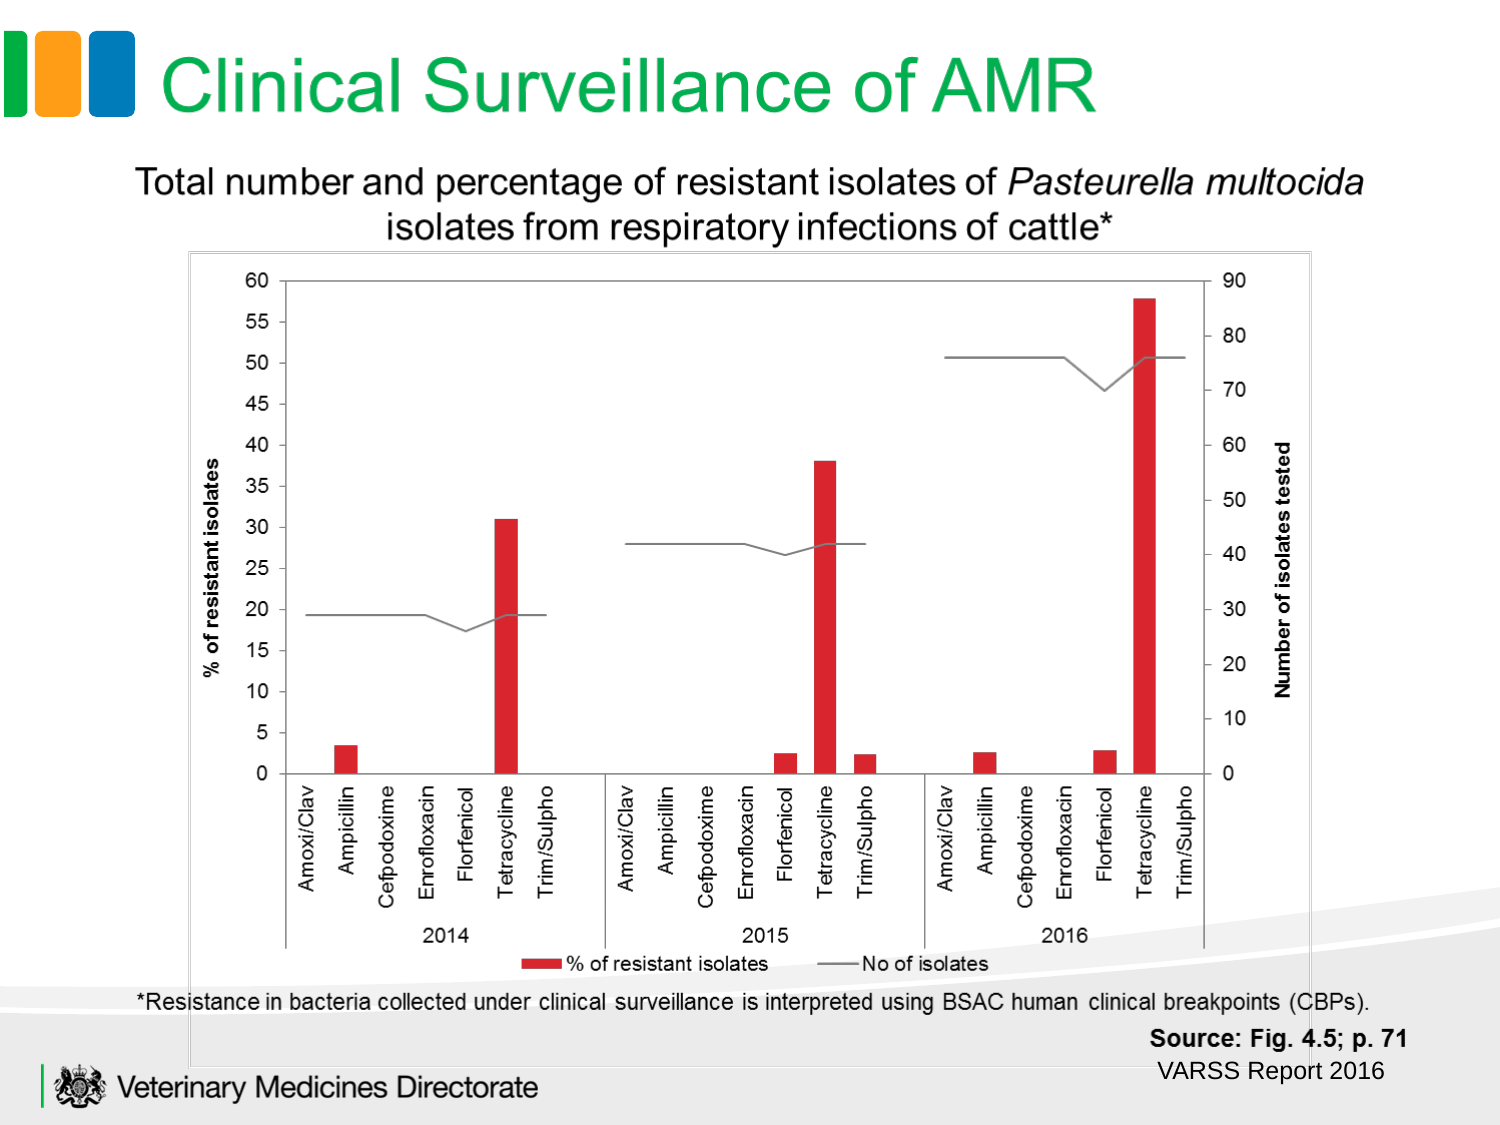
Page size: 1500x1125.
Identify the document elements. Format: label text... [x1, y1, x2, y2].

picture [21, 16, 1479, 1109]
text_box VARSS Report 2016 [1142, 1046, 1403, 1093]
